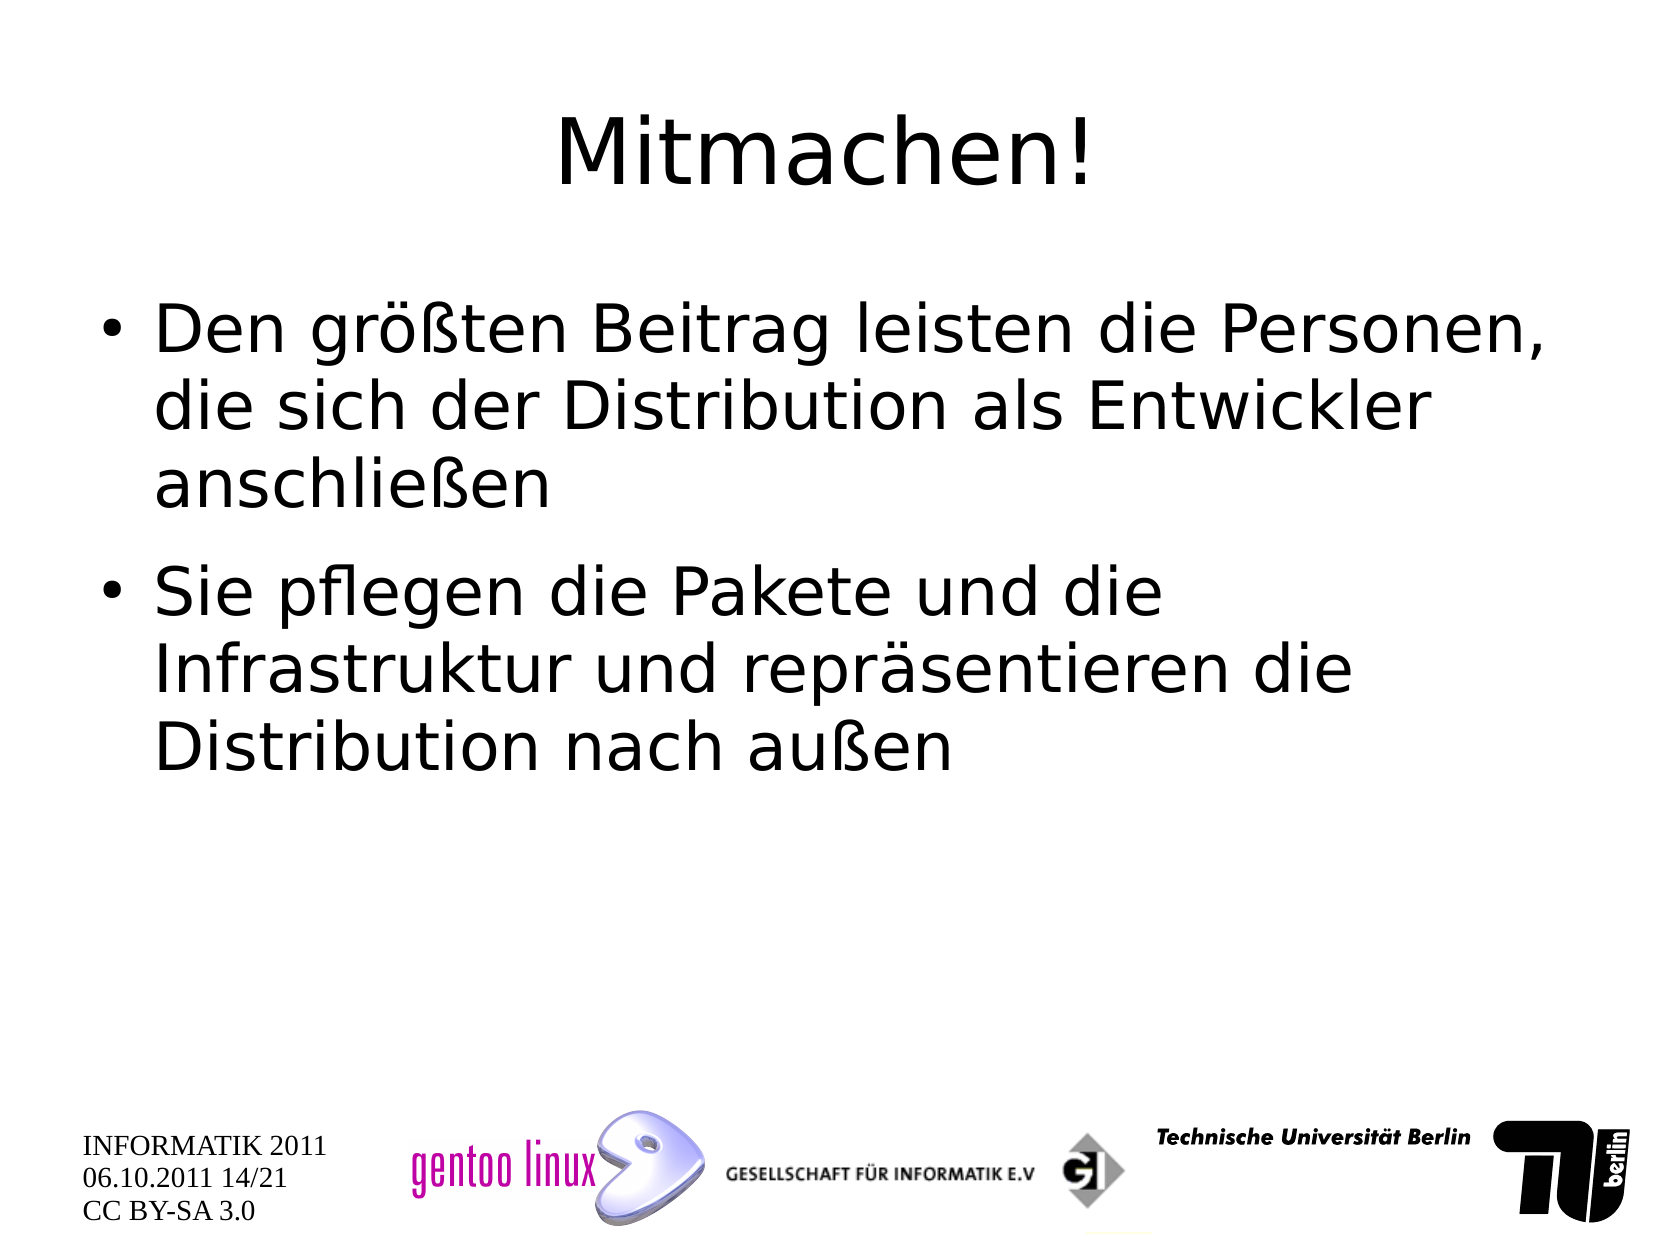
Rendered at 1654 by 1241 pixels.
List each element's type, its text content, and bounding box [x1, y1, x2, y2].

picture [726, 1109, 1152, 1234]
picture [407, 1109, 708, 1230]
list Den größten Beitrag leisten die Personen, die sich der Distribution als Entwickler anschließen Sie pflegen die Pakete und die Infrastruktur und repräsentieren die Distribution nach außen [82, 290, 1571, 1109]
title Mitmachen! [82, 49, 1571, 257]
